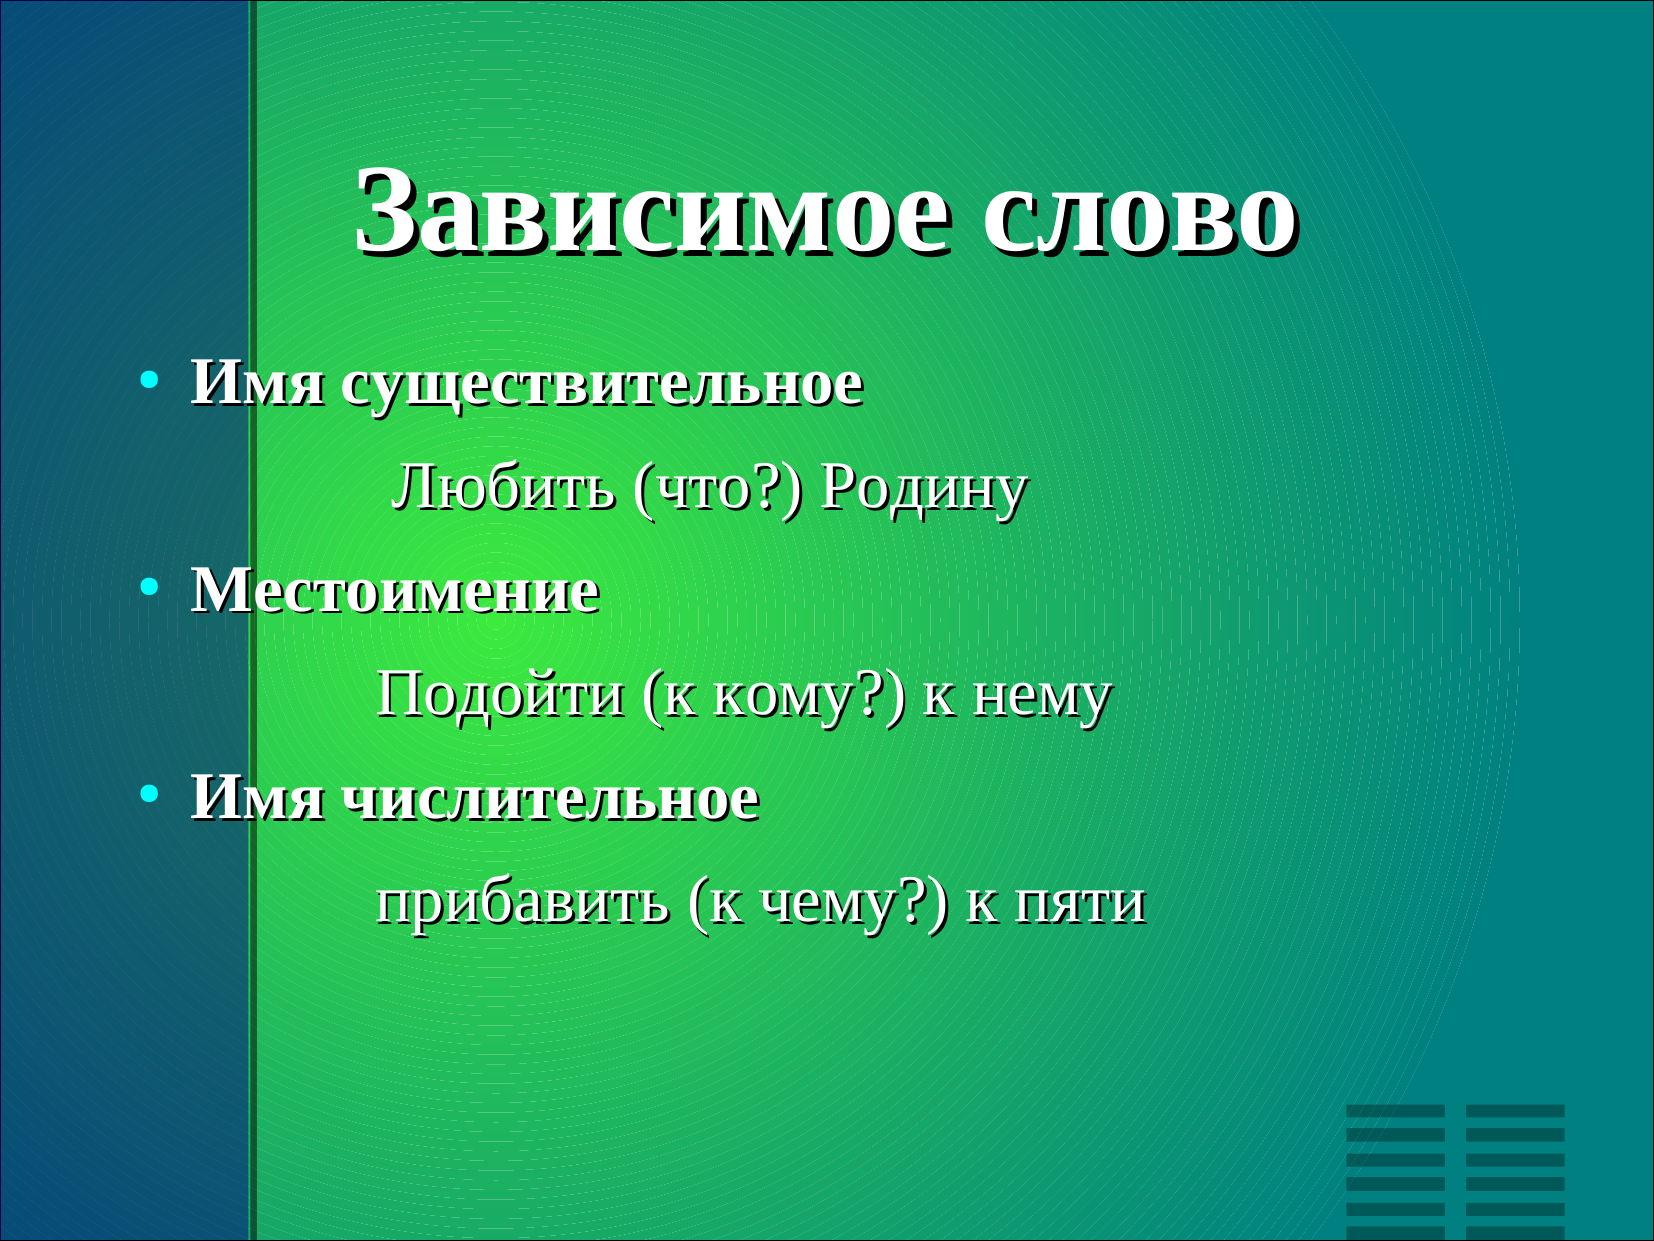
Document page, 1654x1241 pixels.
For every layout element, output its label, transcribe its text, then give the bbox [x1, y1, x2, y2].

title Зависимое слово [119, 112, 1533, 305]
list Имя существительное Любить (что?) Родину Местоимение Подойти (к кому?) к нему Имя числительное прибавить (к чему?) к пяти [119, 344, 1533, 1185]
